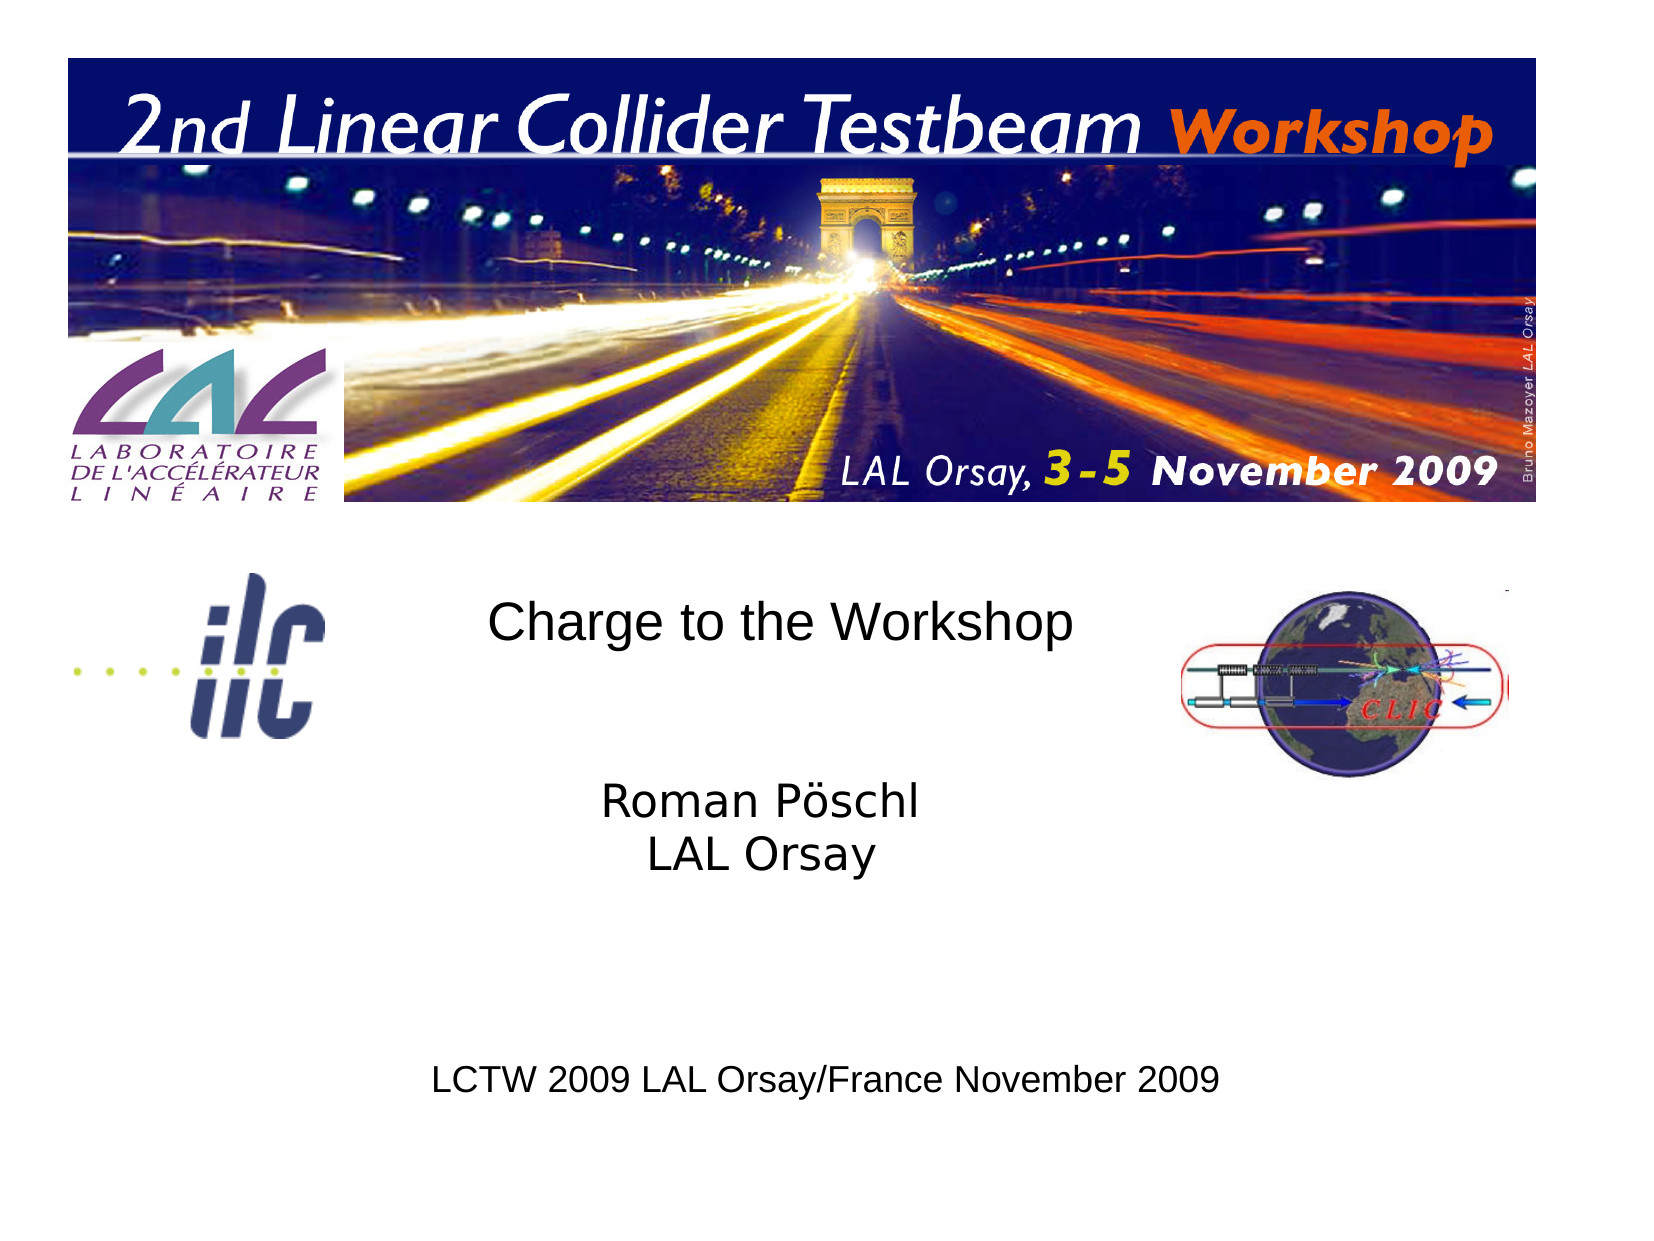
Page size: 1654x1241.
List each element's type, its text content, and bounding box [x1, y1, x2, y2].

text_box LCTW 2009 LAL Orsay/France November 2009 [416, 1051, 1235, 1123]
picture [1181, 590, 1509, 780]
picture [74, 573, 325, 739]
text_box Roman Pöschl LAL Orsay [500, 767, 1016, 972]
text_box Charge to the Workshop [472, 583, 1090, 680]
picture [64, 58, 1536, 507]
